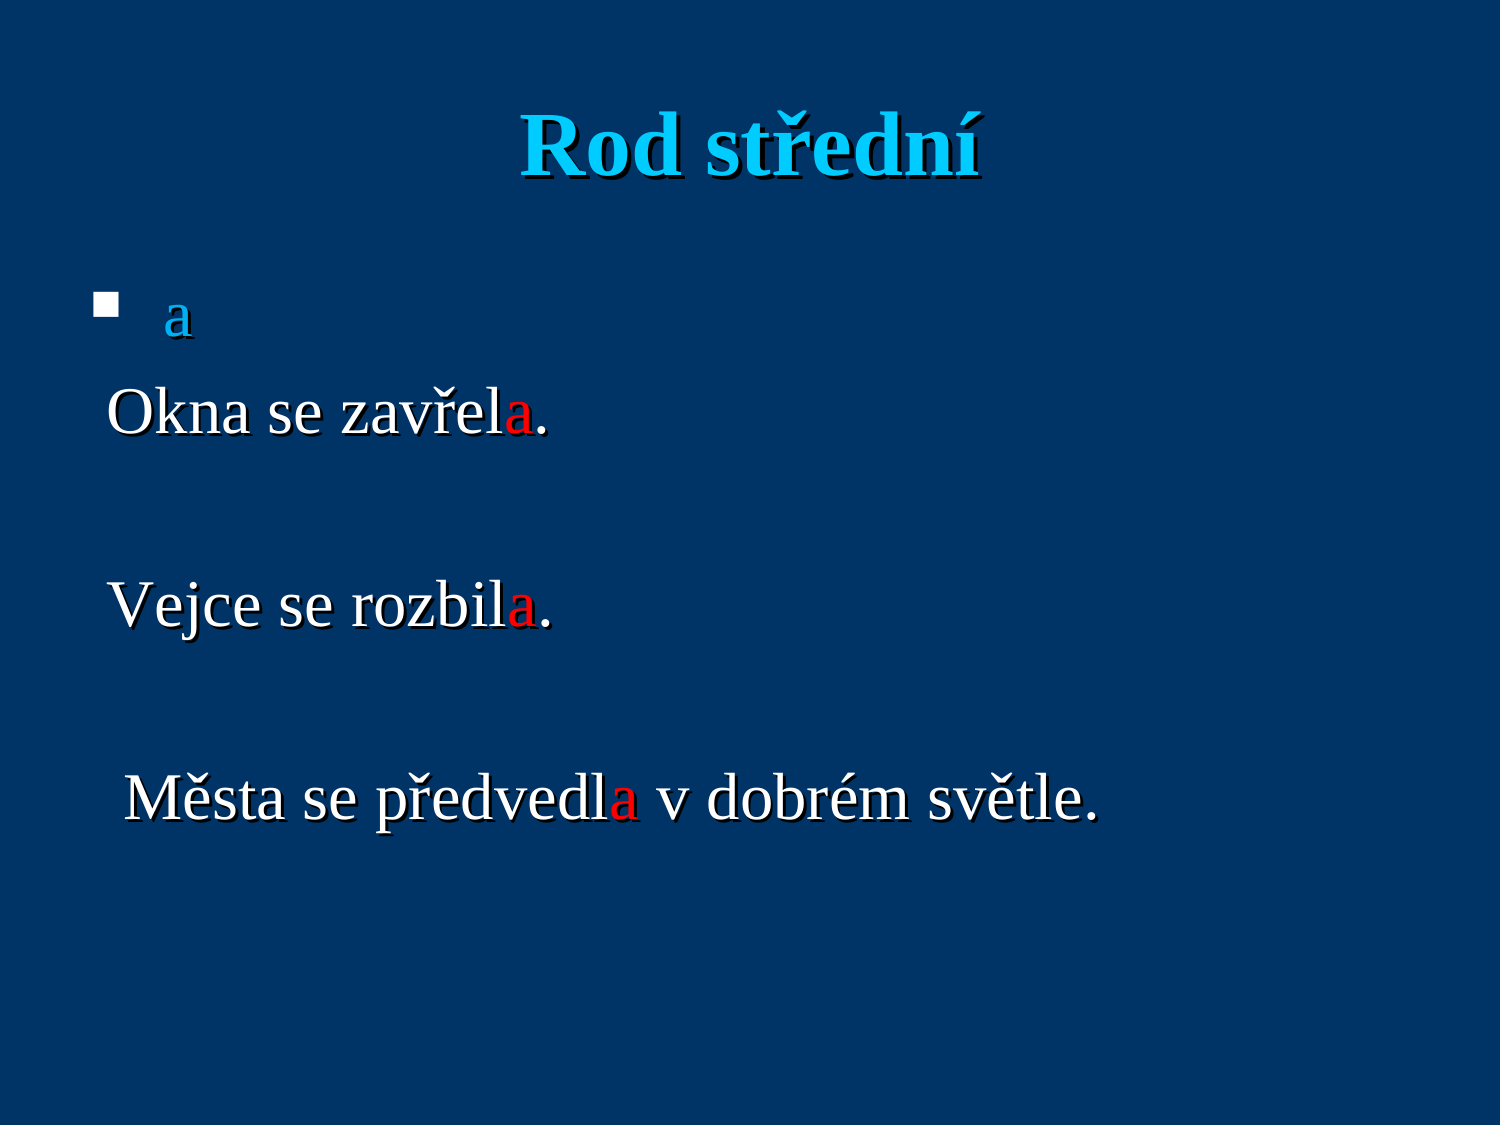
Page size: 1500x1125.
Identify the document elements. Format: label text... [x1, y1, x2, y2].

text_box Rod střední [75, 45, 1426, 233]
text_box a Okna se zavřela. Vejce se rozbila. Města se předvedla v dobrém světle. [75, 262, 1426, 1005]
